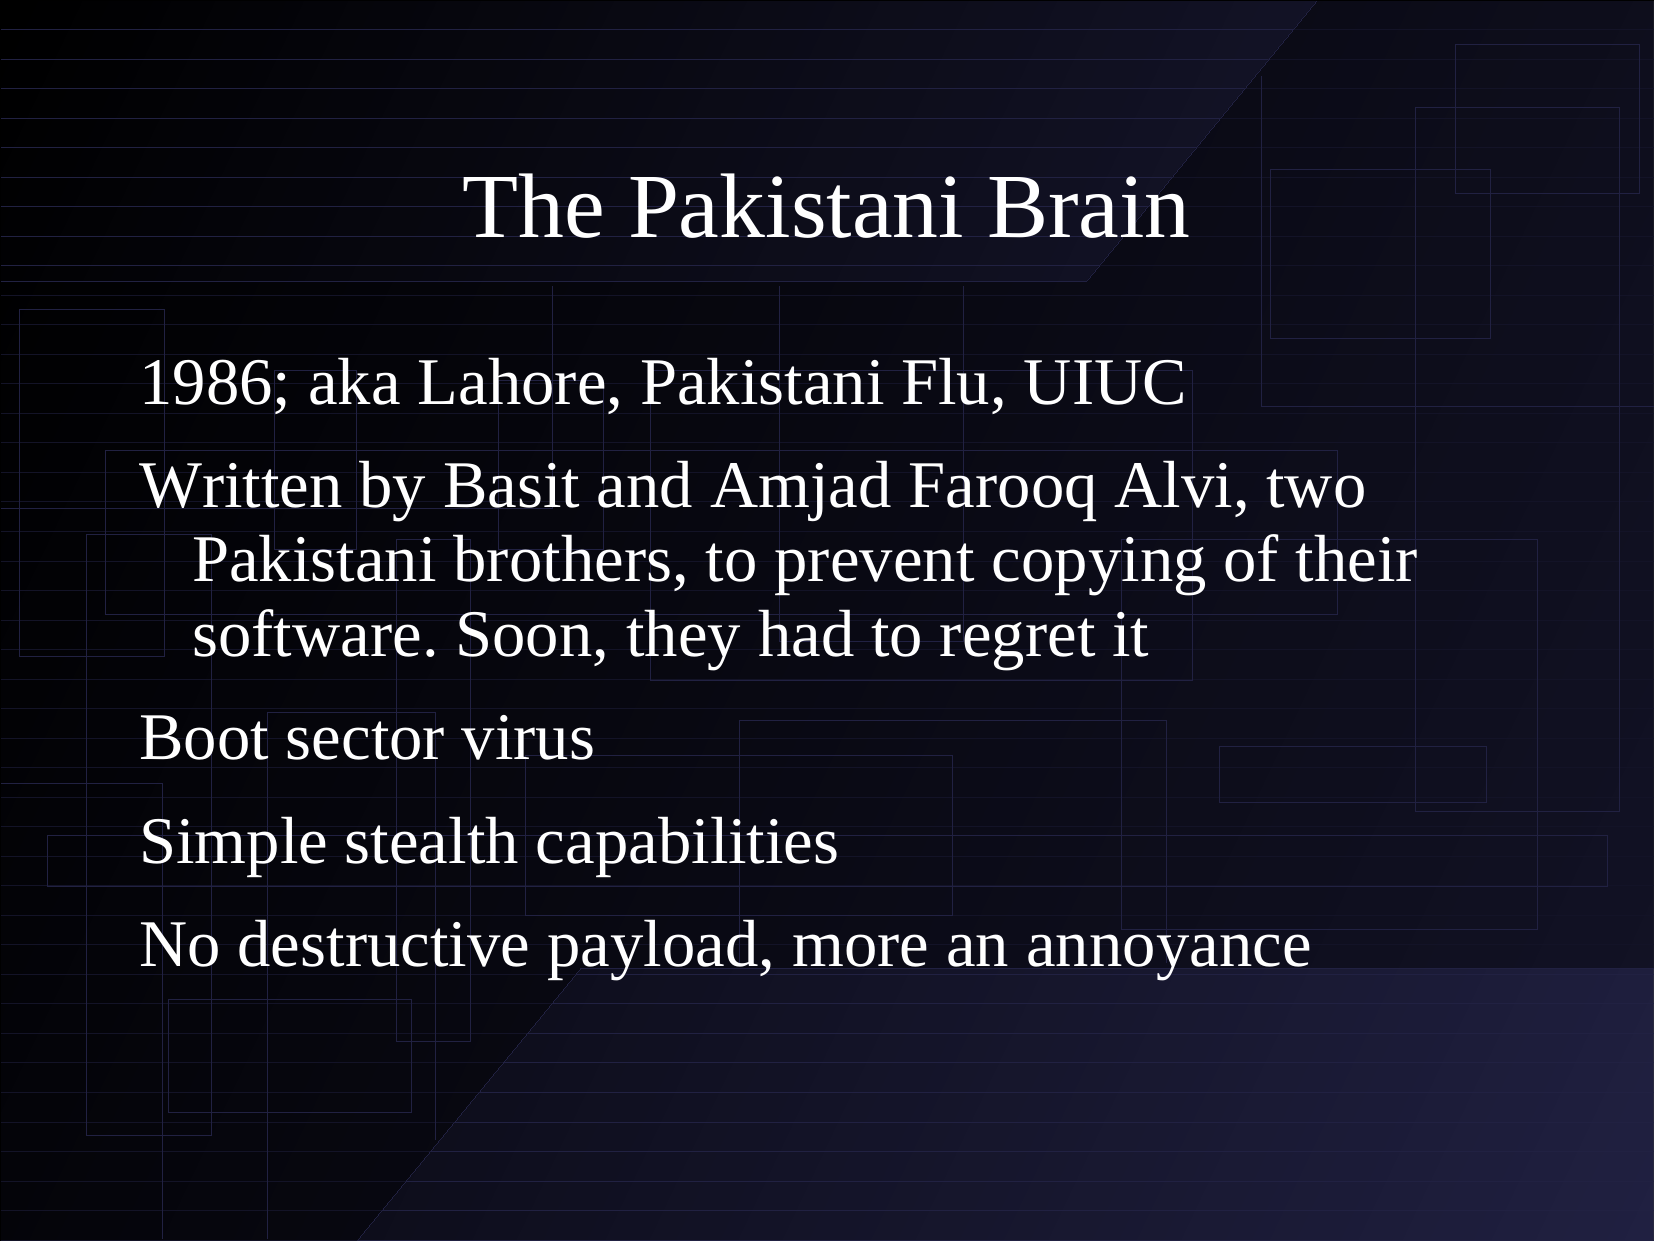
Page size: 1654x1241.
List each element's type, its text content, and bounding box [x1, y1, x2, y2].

list 1986; aka Lahore, Pakistani Flu, UIUC Written by Basit and Amjad Farooq Alvi, two Pakistani brothers, to prevent copying of their software. Soon, they had to regret it Boot sector virus Simple stealth capabilities No destructive payload, more an annoyance [121, 344, 1534, 1127]
title The Pakistani Brain [121, 102, 1534, 311]
